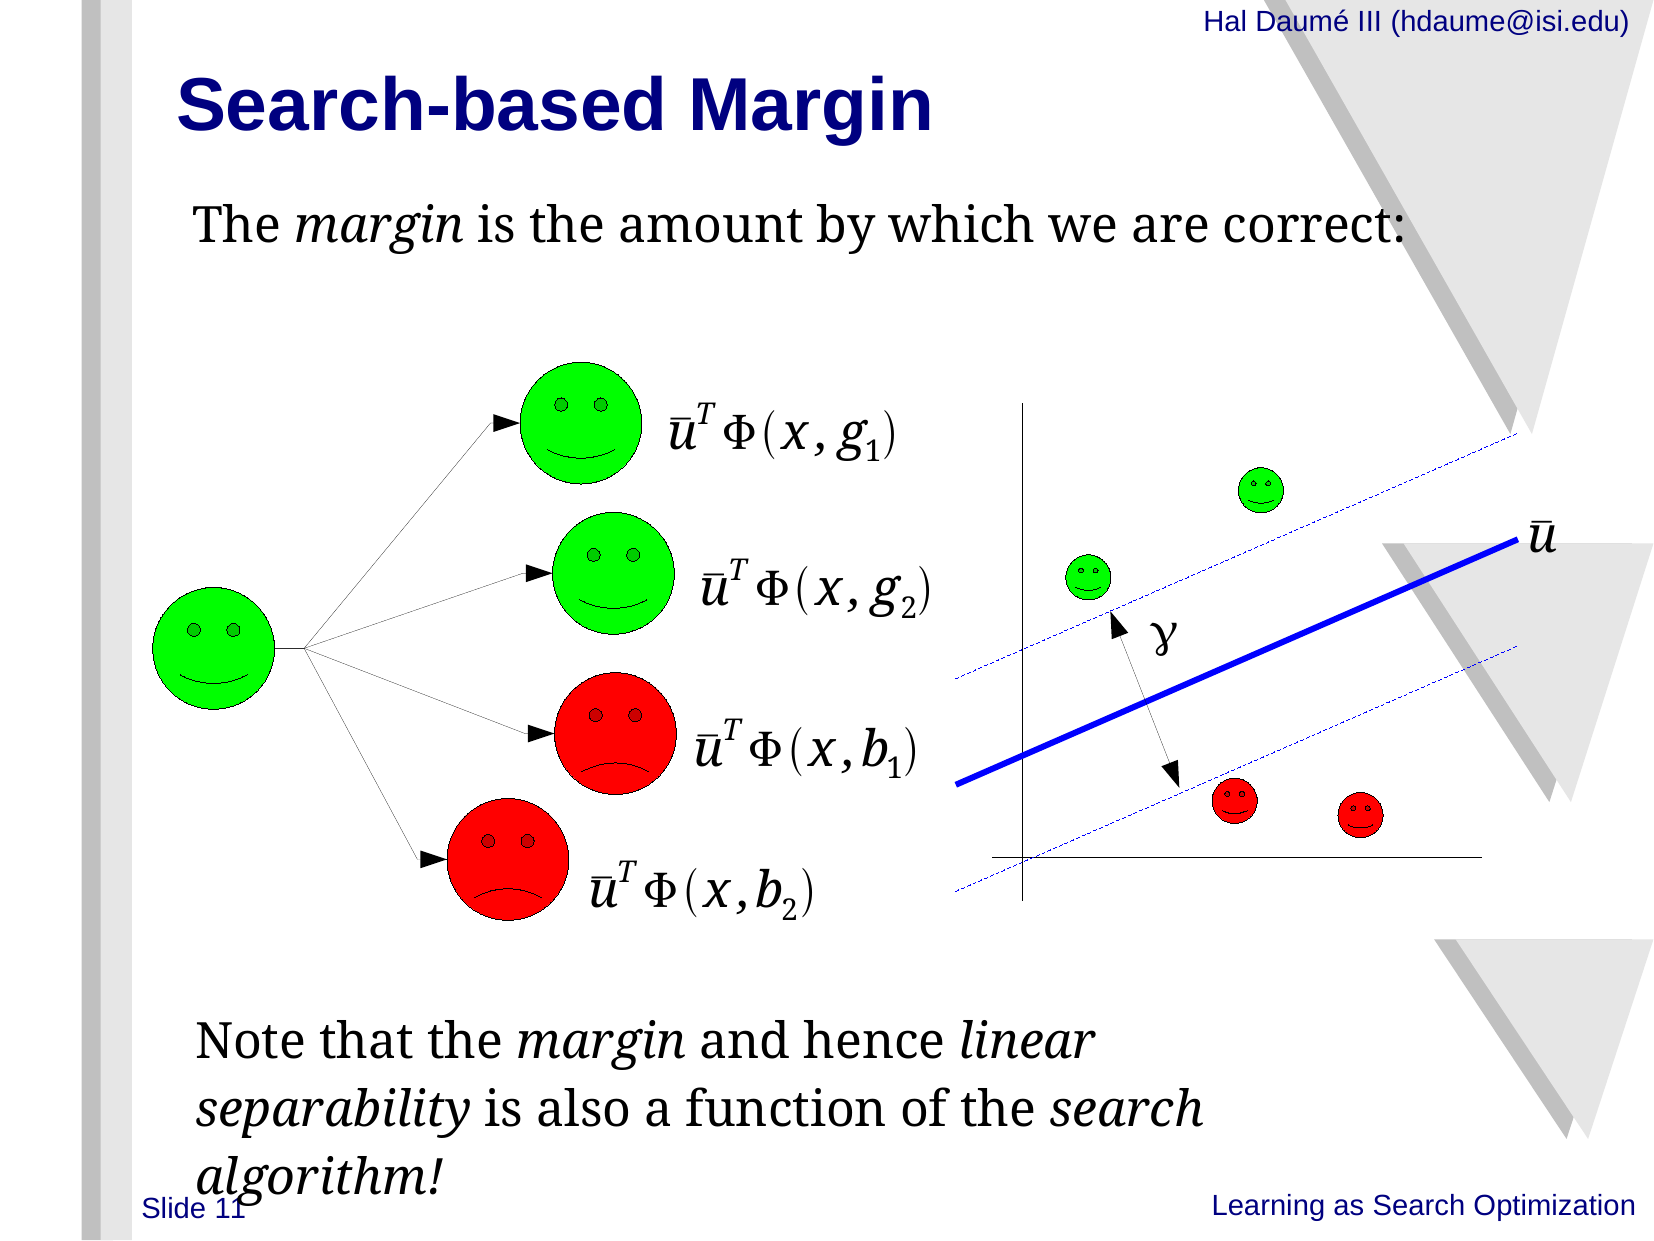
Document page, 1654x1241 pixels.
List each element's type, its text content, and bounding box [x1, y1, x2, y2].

text_box [1238, 467, 1284, 513]
text_box [554, 672, 677, 795]
text_box [552, 512, 675, 635]
chart [581, 854, 822, 930]
text_box [1065, 554, 1111, 600]
text_box [1337, 792, 1384, 838]
title Search-based Margin [176, 44, 1509, 166]
list The margin is the amount by which we are correct: [180, 188, 1512, 1127]
chart [1142, 600, 1187, 663]
chart [1521, 505, 1563, 568]
text_box [1212, 778, 1258, 824]
text_box [520, 362, 642, 485]
text_box [447, 798, 569, 921]
text_box Note that the margin and hence linear separability is also a function of the search algorithm! [195, 1005, 1261, 1167]
chart [660, 395, 905, 471]
text_box [152, 587, 275, 710]
chart [693, 552, 940, 628]
chart [687, 712, 926, 788]
